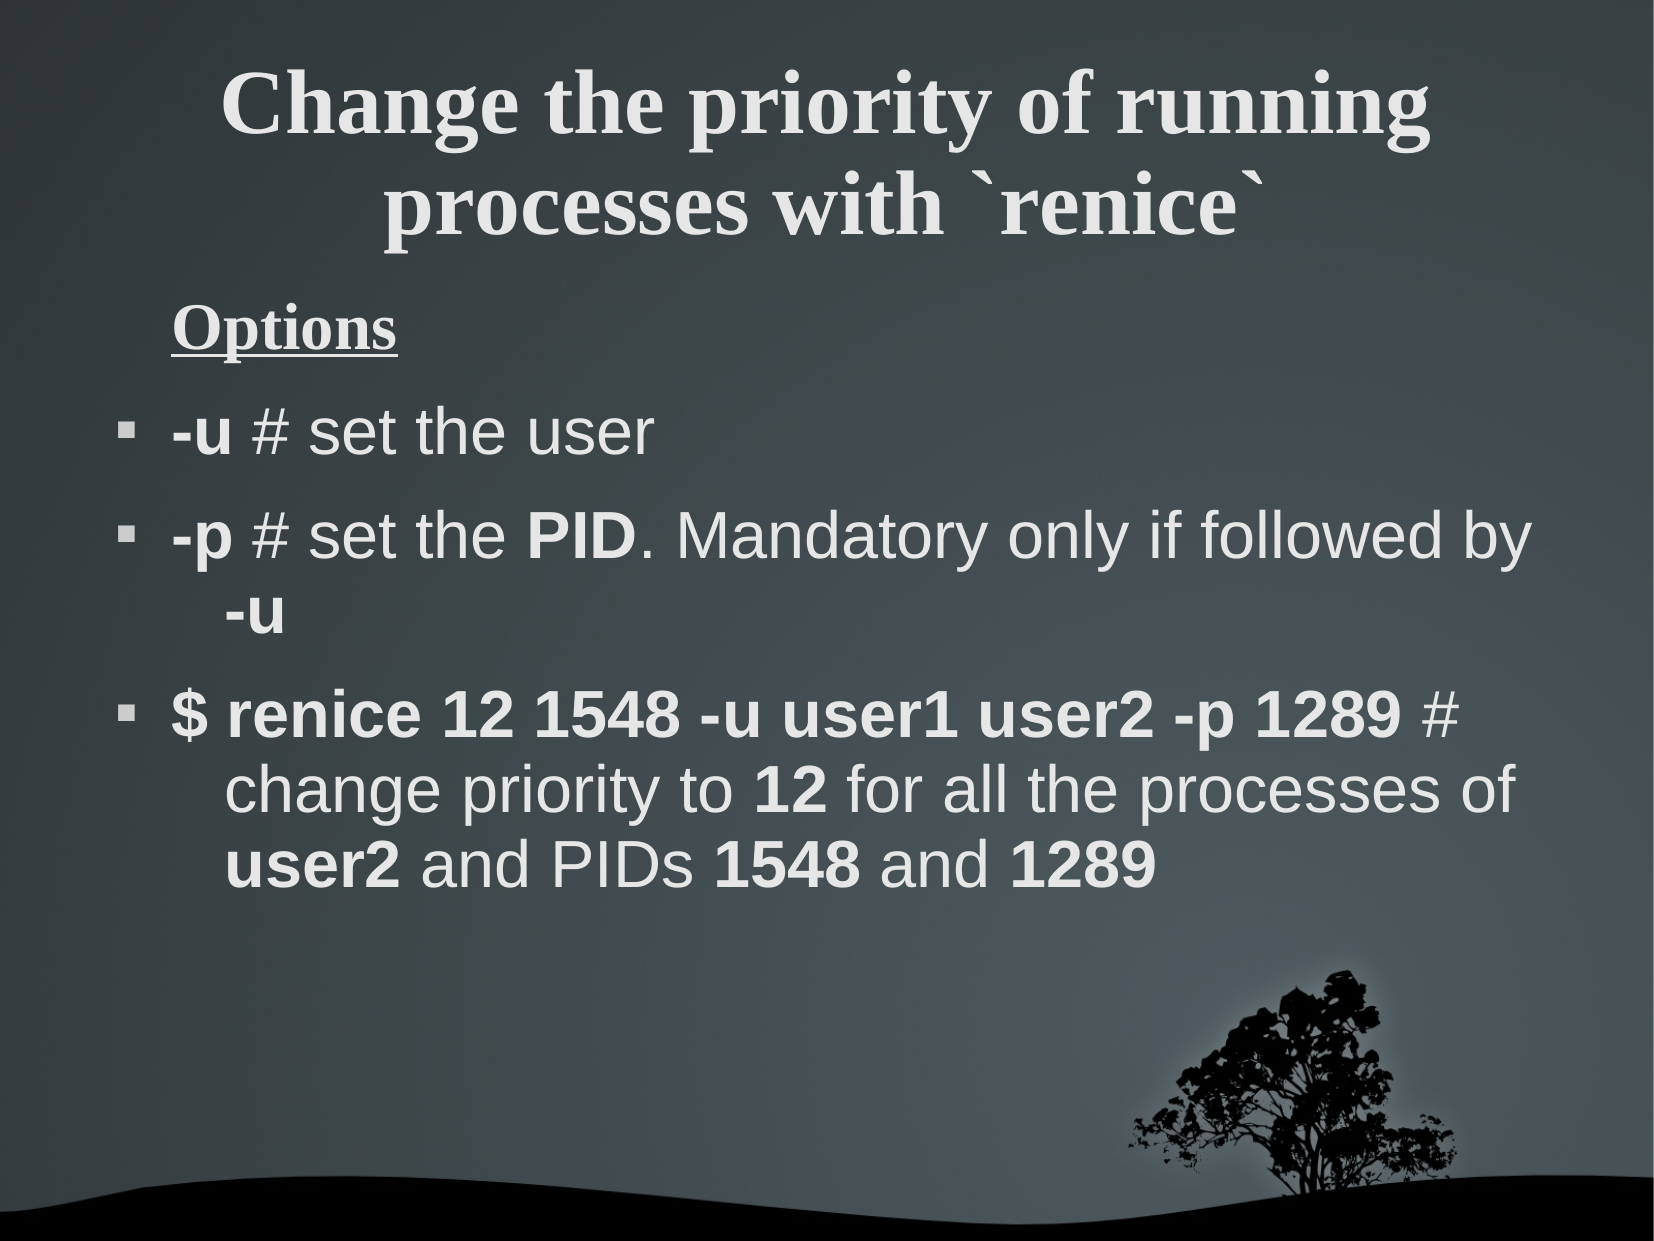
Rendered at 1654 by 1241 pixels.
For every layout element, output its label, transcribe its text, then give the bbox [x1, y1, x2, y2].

picture [0, 0, 1654, 1241]
title Change the priority of running processes with `renice` [82, 33, 1571, 274]
list Options -u # set the user -p # set the PID. Mandatory only if followed by -u $ renice 12 1548 -u user1 user2 -p 1289 # change priority to 12 for all the processes of user2 and PIDs 1548 and 1289 [82, 290, 1571, 1109]
